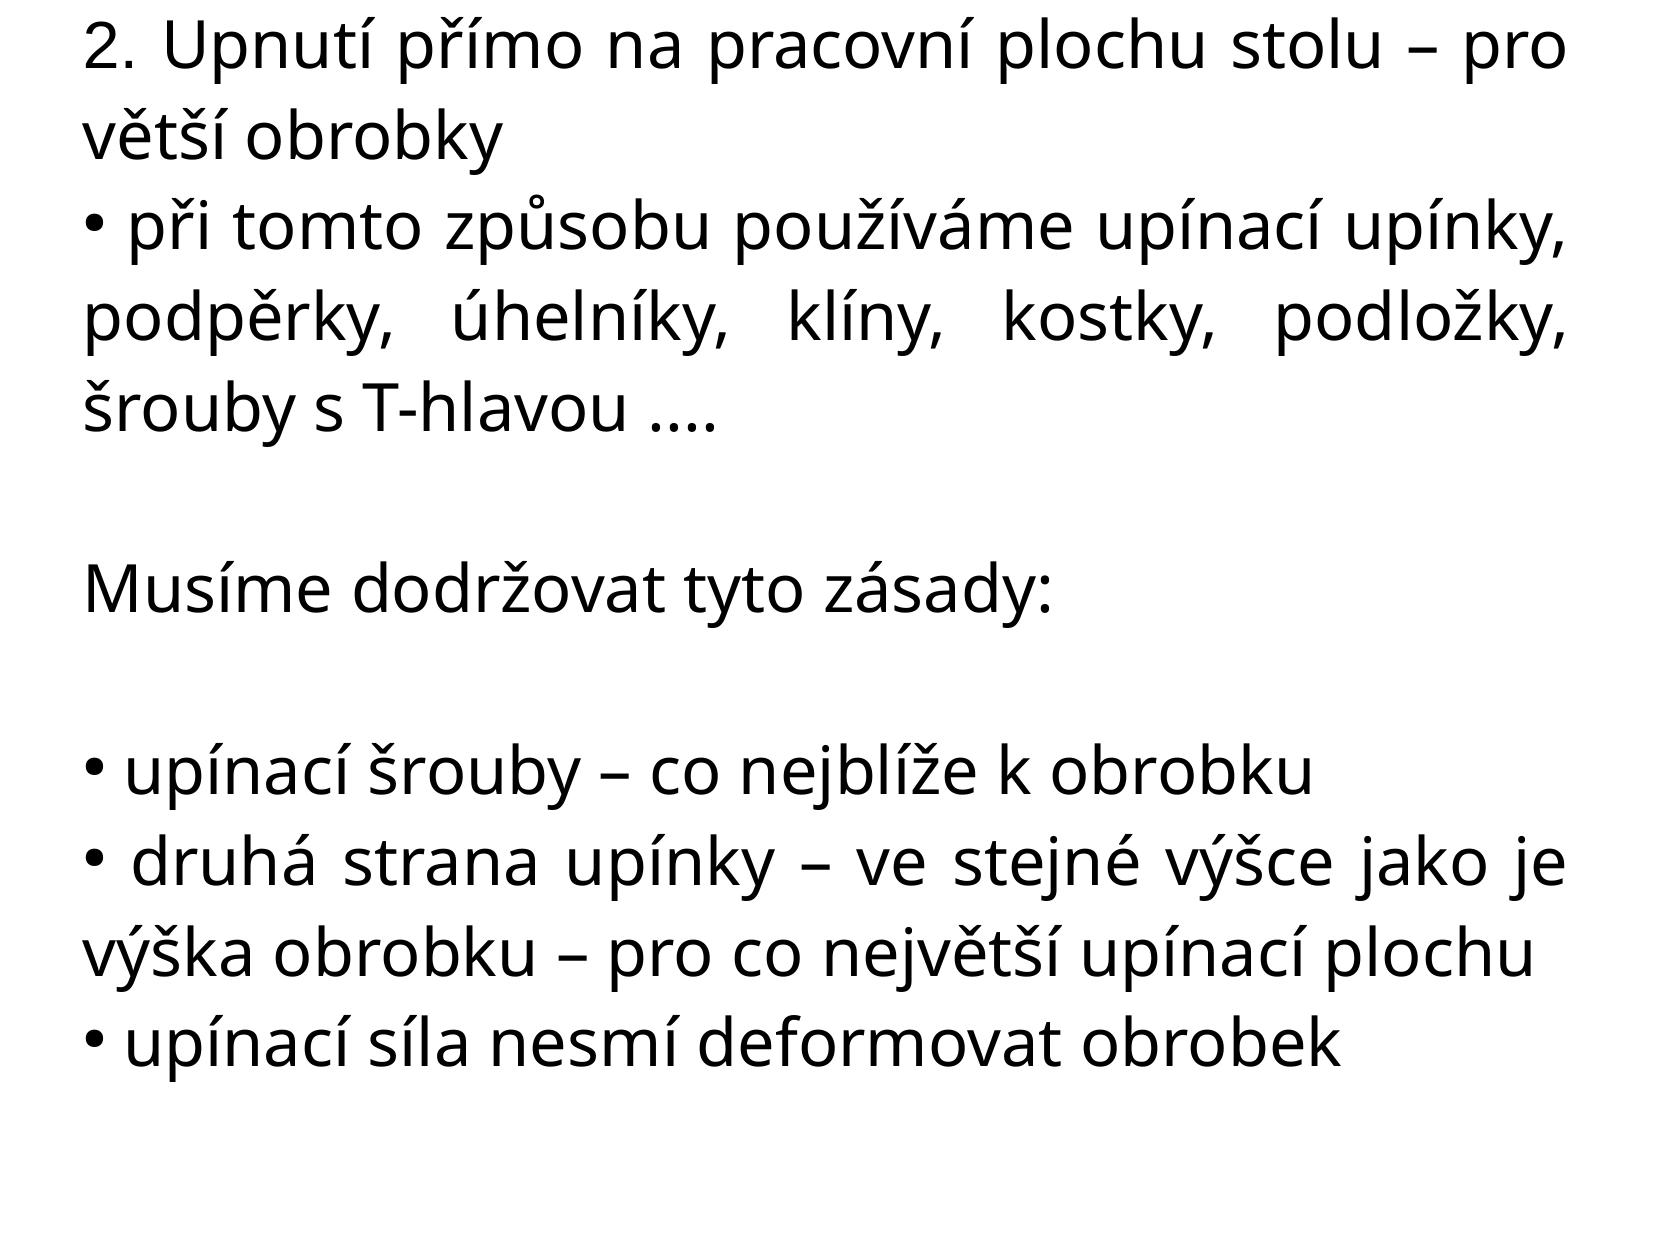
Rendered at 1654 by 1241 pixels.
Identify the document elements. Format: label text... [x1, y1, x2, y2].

subtitle 2. Upnutí přímo na pracovní plochu stolu – pro větší obrobky při tomto způsobu používáme upínací upínky, podpěrky, úhelníky, klíny, kostky, podložky, šrouby s T-hlavou .... Musíme dodržovat tyto zásady: upínací šrouby – co nejblíže k obrobku druhá strana upínky – ve stejné výšce jako je výška obrobku – pro co největší upínací plochu upínací síla nesmí deformovat obrobek [82, 56, 1571, 1102]
